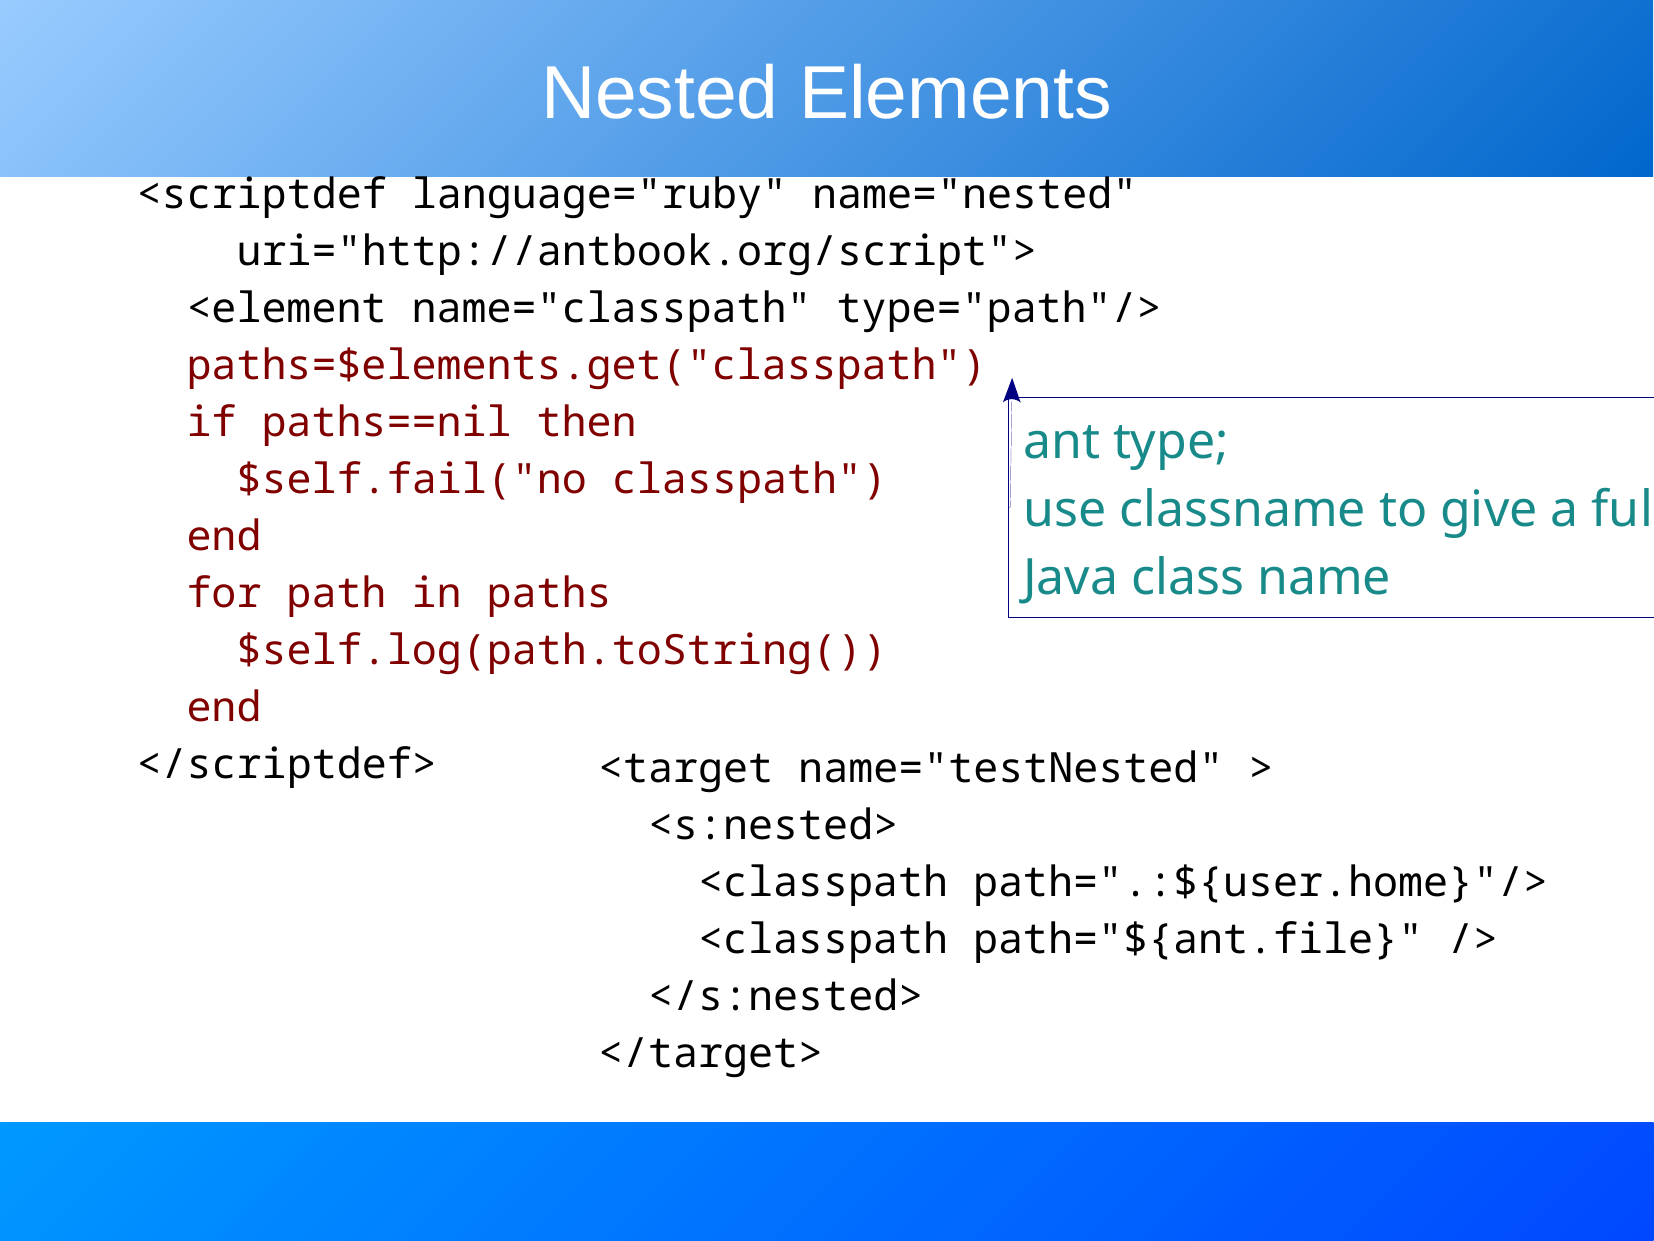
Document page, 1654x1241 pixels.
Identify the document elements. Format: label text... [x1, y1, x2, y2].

title Nested Elements [82, 22, 1571, 163]
text_box <target name="testNested" > <s:nested> <classpath path=".:${user.home}"/> <classpath path="${ant.file}" /> </s:nested> </target> [583, 746, 1631, 1071]
text_box ant type; use classname to give a full Java class name [1008, 397, 1654, 618]
text_box <scriptdef language="ruby" name="nested" uri="http://antbook.org/script"> <element name="classpath" type="path"/> paths=$elements.get("classpath") if paths==nil then $self.fail("no classpath") end for path in paths $self.log(path.toString()) end </scriptdef> [121, 239, 1569, 714]
